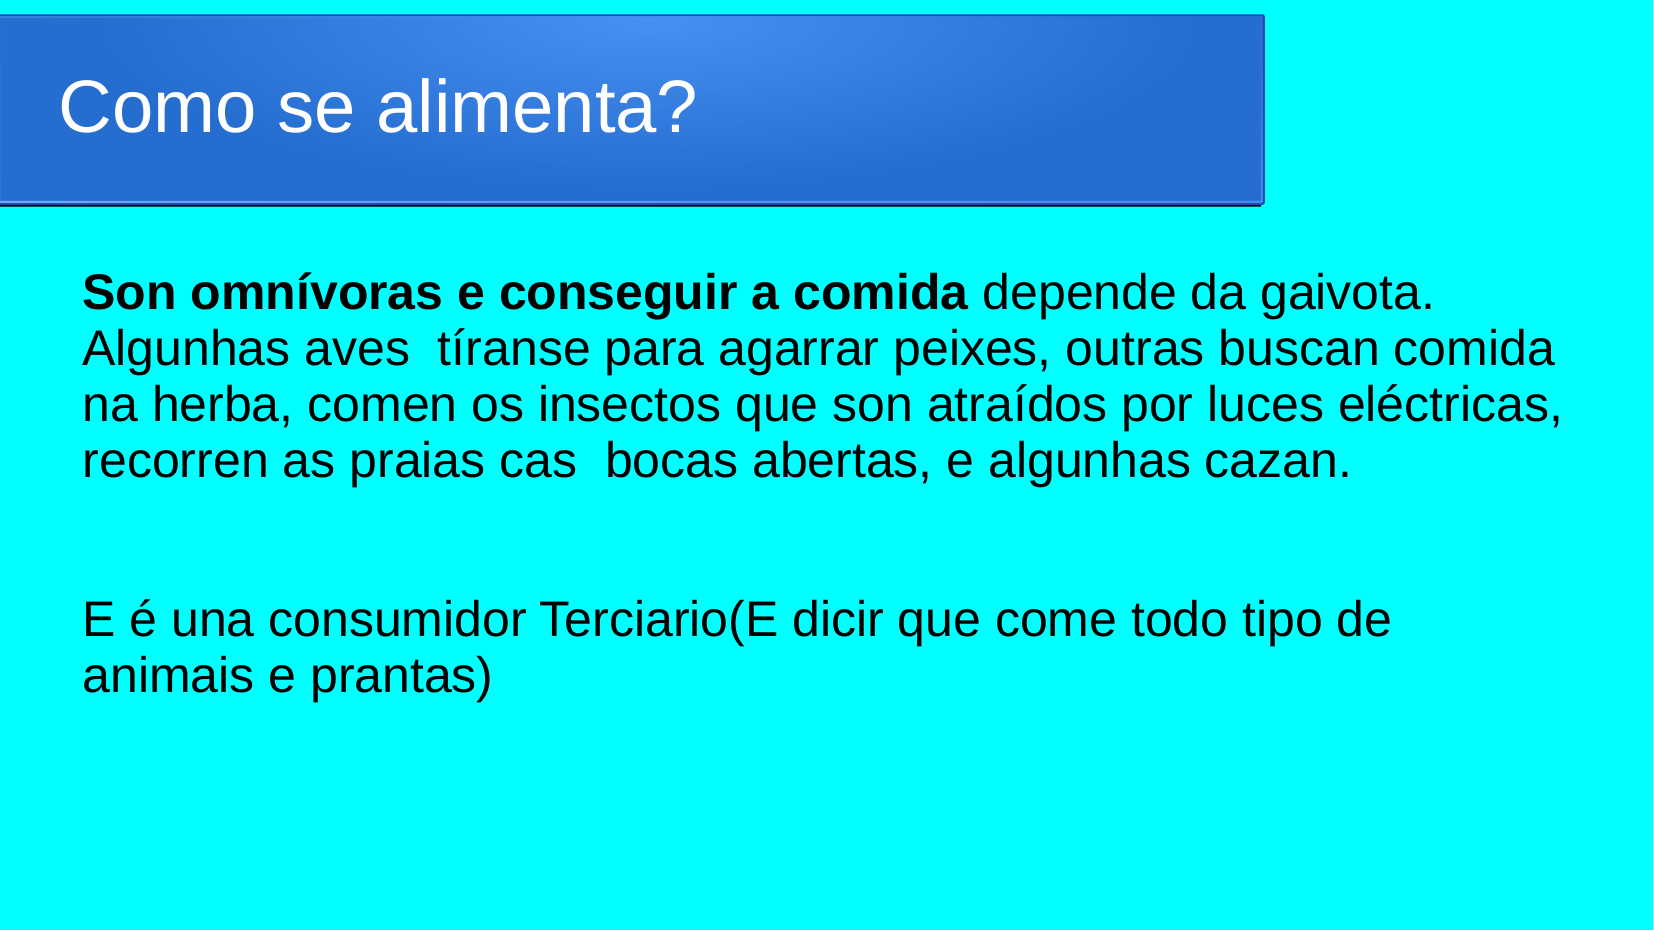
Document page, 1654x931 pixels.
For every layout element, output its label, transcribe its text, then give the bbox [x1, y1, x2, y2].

title Como se alimenta? [59, 29, 1211, 184]
list Son omnívoras e conseguir a comida depende da gaivota. Algunhas aves tíranse para agarrar peixes, outras buscan comida na herba, comen os insectos que son atraídos por luces eléctricas, recorren as praias cas bocas abertas, e algunhas cazan. E é una consumidor Terciario(E dicir que come todo tipo de animais e prantas) [82, 212, 1571, 875]
